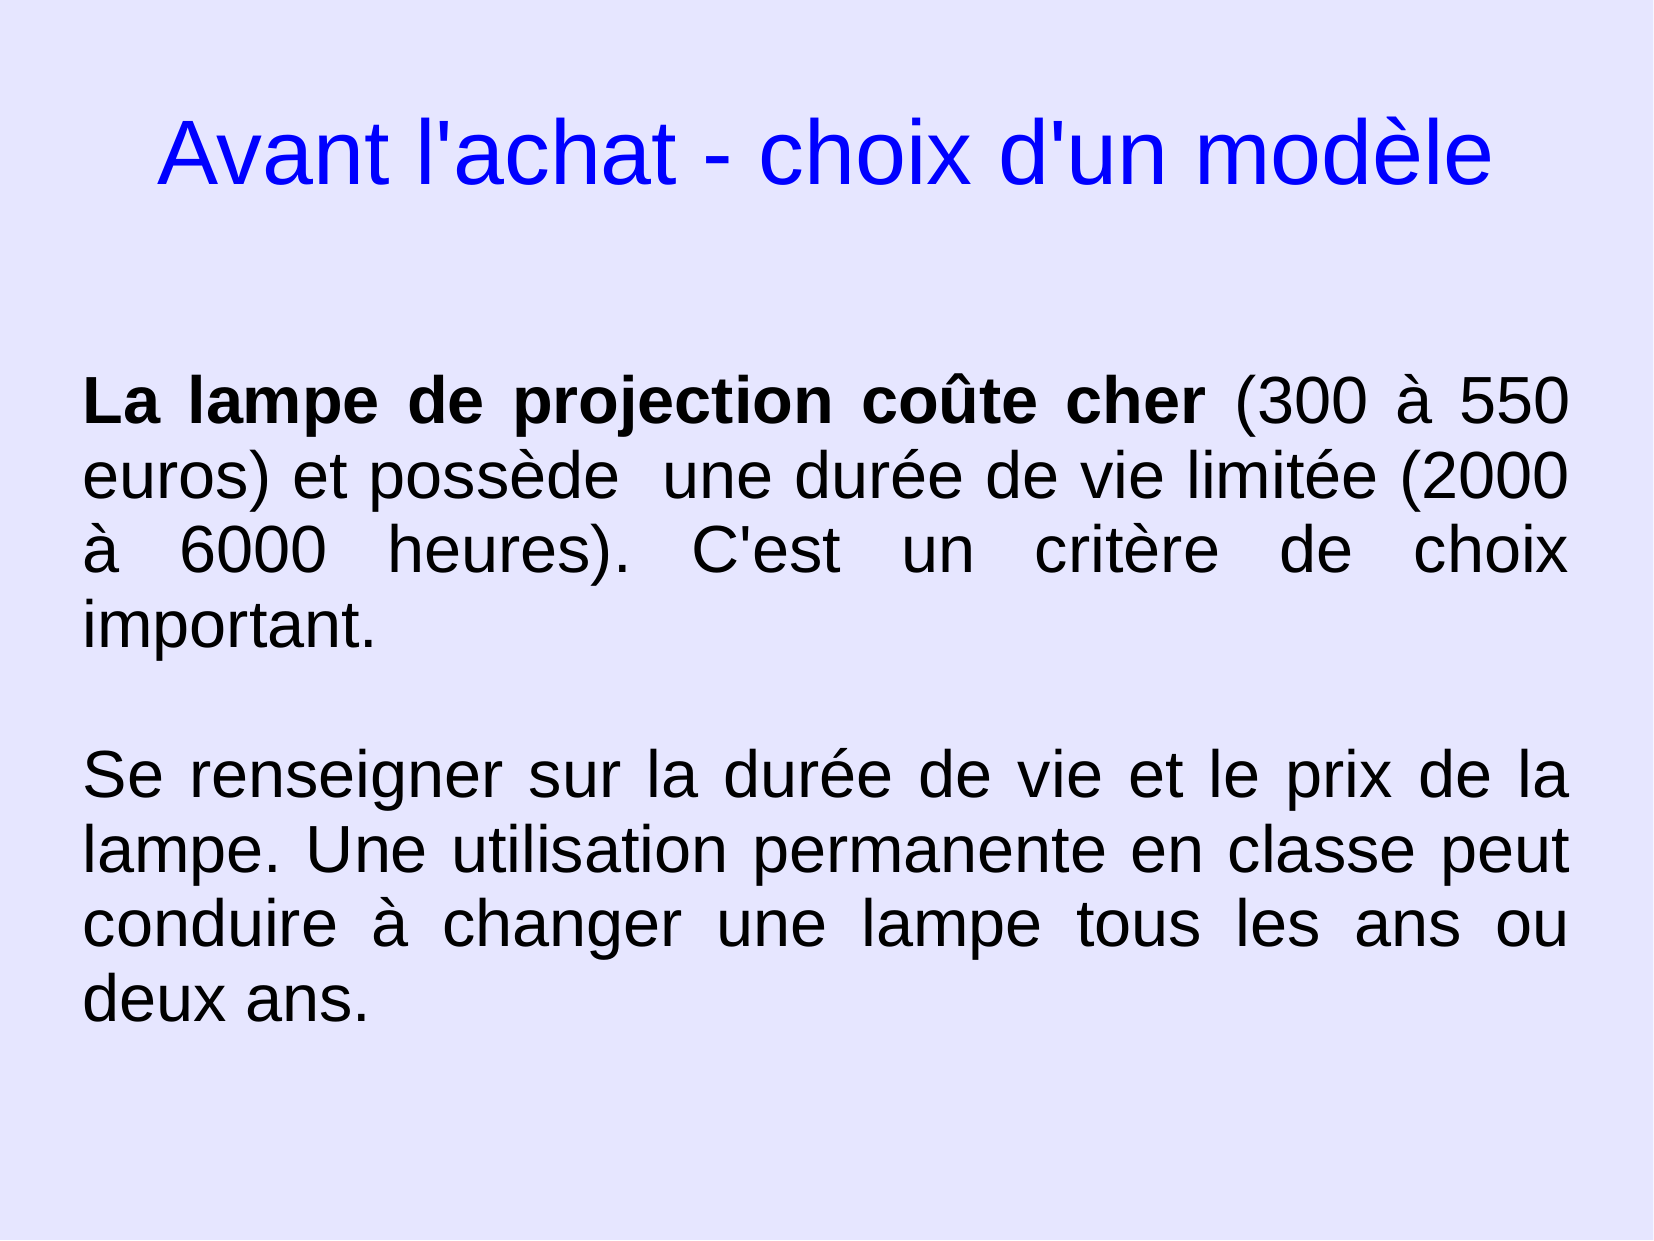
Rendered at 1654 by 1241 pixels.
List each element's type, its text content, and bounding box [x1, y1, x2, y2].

title Avant l'achat - choix d'un modèle [82, 49, 1571, 257]
subtitle La lampe de projection coûte cher (300 à 550 euros) et possède une durée de vie limitée (2000 à 6000 heures). C'est un critère de choix important. Se renseigner sur la durée de vie et le prix de la lampe. Une utilisation permanente en classe peut conduire à changer une lampe tous les ans ou deux ans. [82, 297, 1571, 1102]
